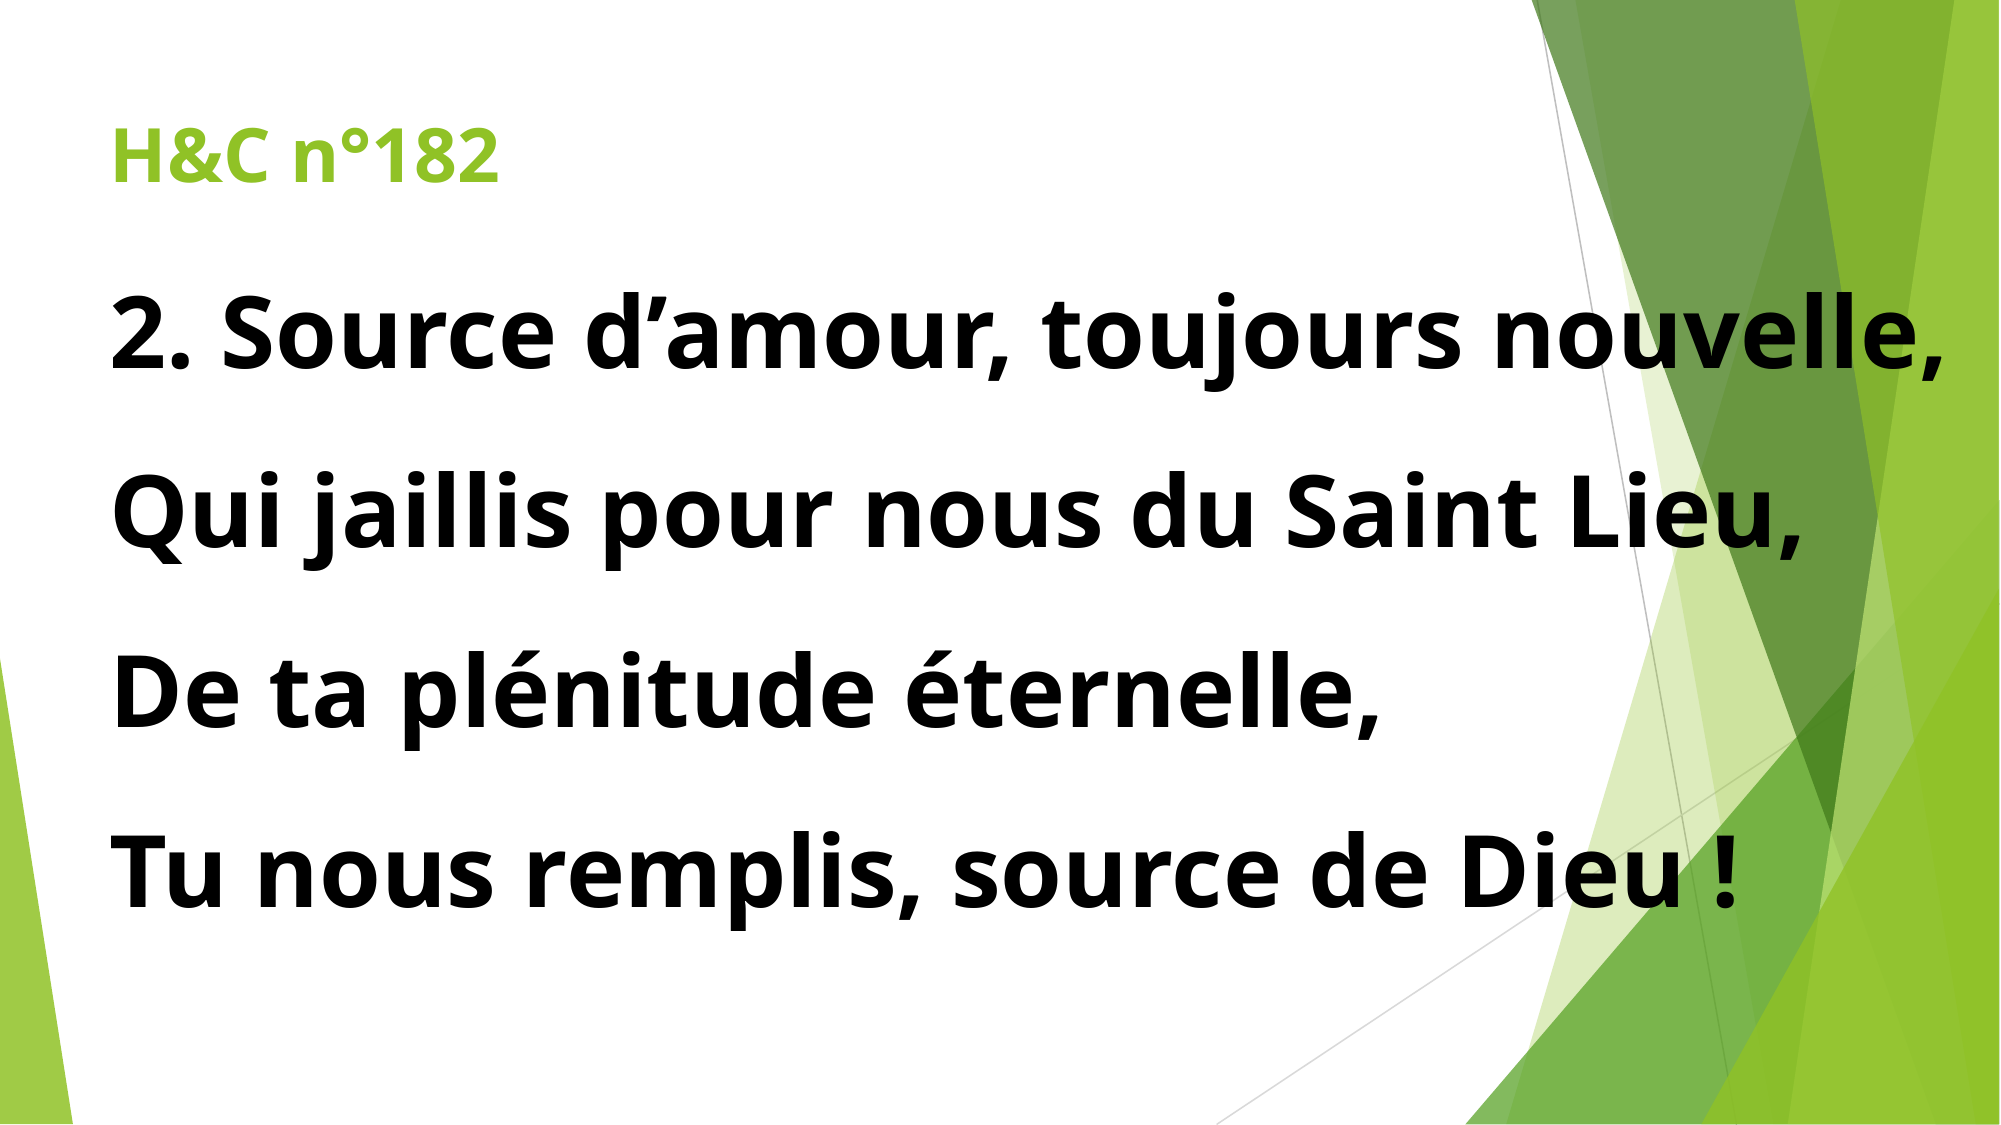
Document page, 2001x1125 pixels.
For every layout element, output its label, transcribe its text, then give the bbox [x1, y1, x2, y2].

text_box H&C n°182 [94, 99, 1522, 200]
text_box 2. Source d’amour, toujours nouvelle, Qui jaillis pour nous du Saint Lieu, De ta plénitude éternelle, Tu nous remplis, source de Dieu ! [94, 200, 1973, 1037]
